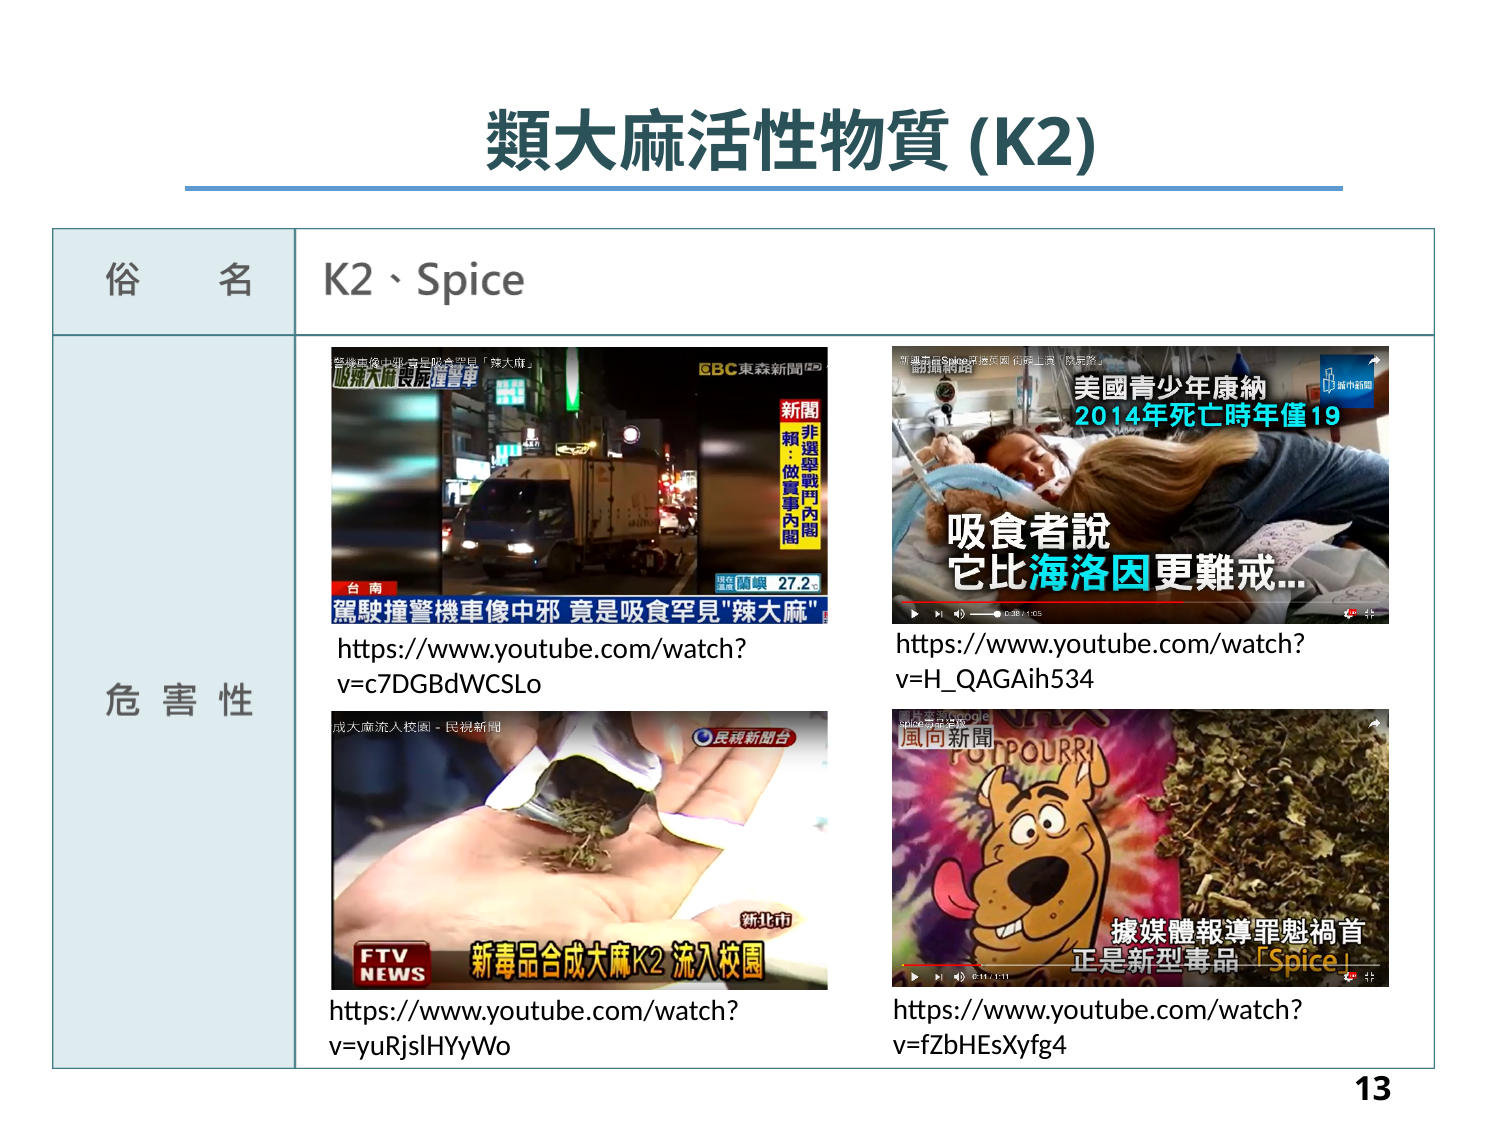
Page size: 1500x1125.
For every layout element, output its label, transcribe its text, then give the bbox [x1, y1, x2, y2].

text_box 13 [1338, 1059, 1500, 1120]
text_box https://www.youtube.com/watch?v=yuRjslHYyWo [314, 984, 854, 1069]
text_box https://www.youtube.com/watch?v=fZbHEsXyfg4 [878, 983, 1393, 1068]
text_box https://www.youtube.com/watch?v=H_QAGAih534 [881, 617, 1399, 702]
picture [52, 229, 1435, 1070]
text_box https://www.youtube.com/watch?v=c7DGBdWCSLo [322, 622, 837, 707]
text_box 類大麻活性物質(K2) [471, 91, 1112, 186]
